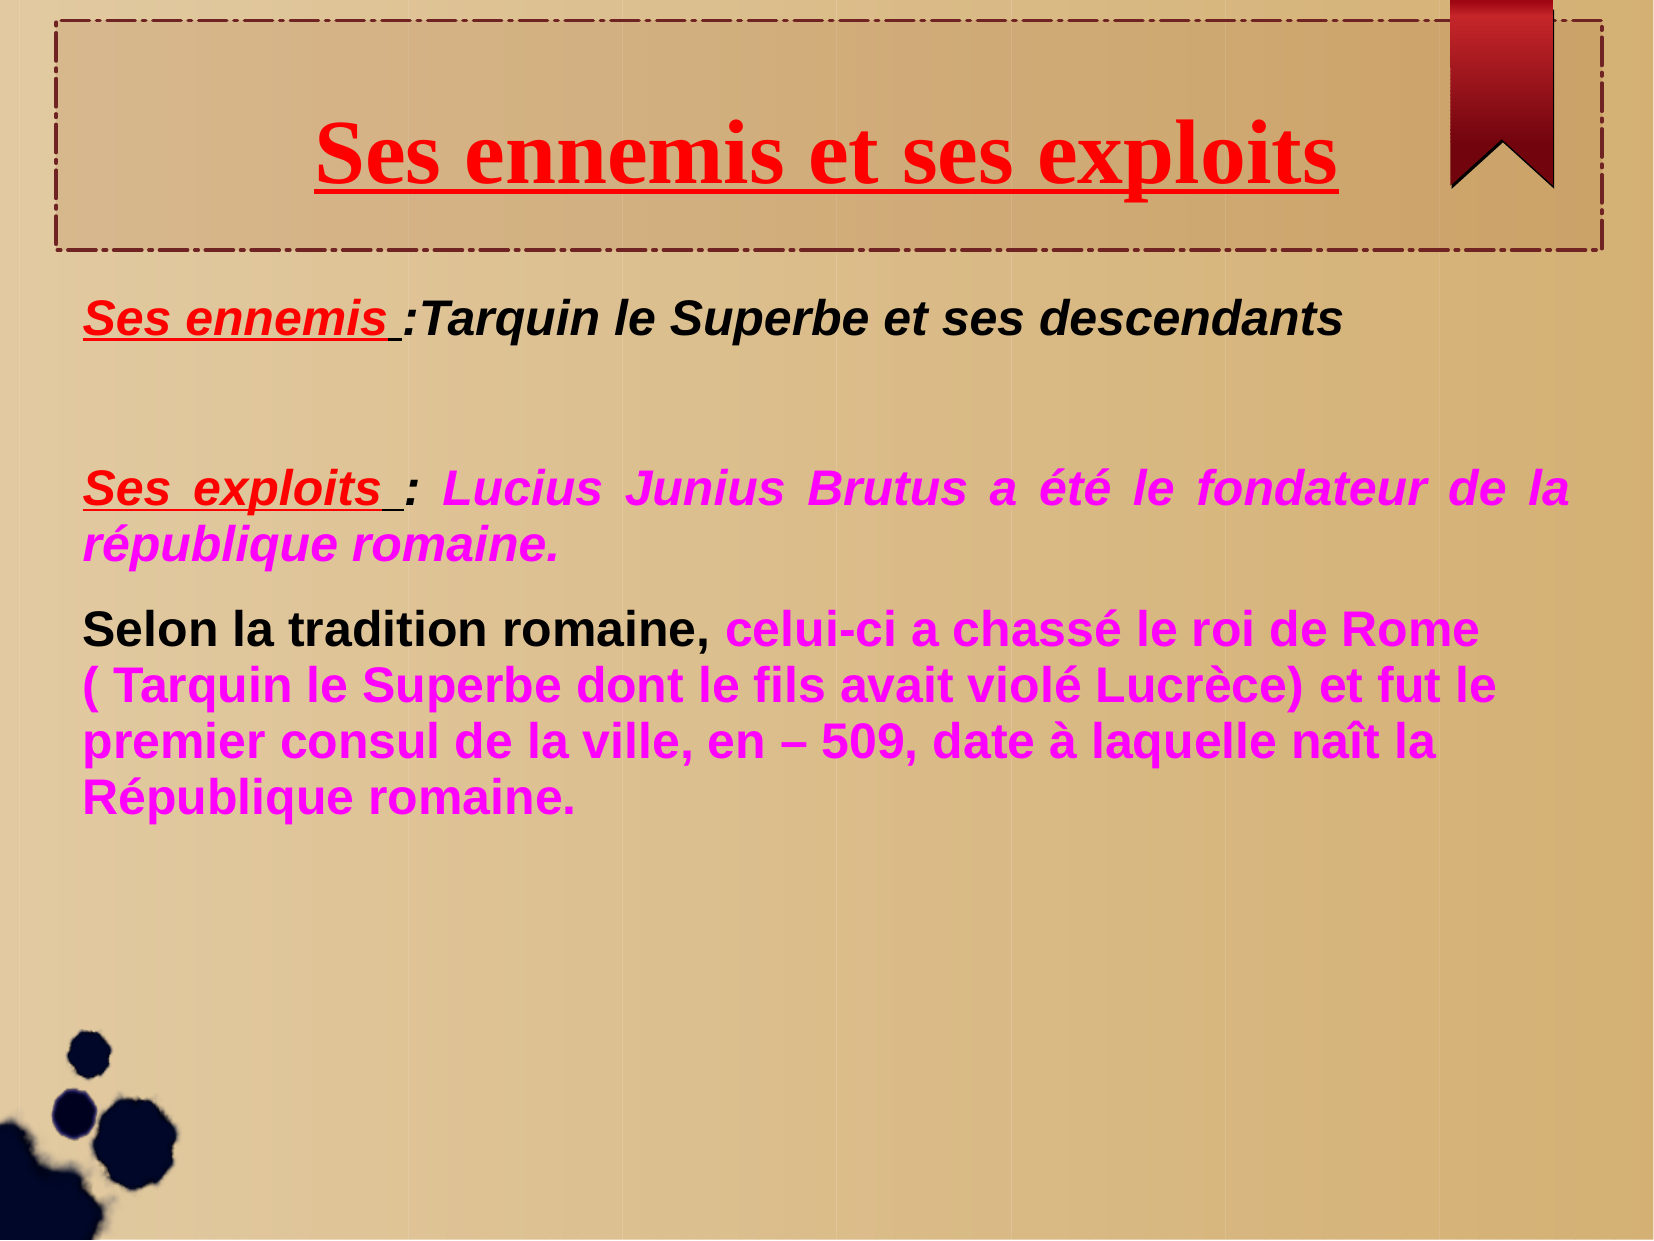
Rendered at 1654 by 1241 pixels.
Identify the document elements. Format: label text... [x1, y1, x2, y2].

title Ses ennemis et ses exploits [82, 49, 1571, 257]
list Ses ennemis :Tarquin le Superbe et ses descendants Ses exploits : Lucius Junius Brutus a été le fondateur de la république romaine. Selon la tradition romaine, celui-ci a chassé le roi de Rome ( Tarquin le Superbe dont le fils avait violé Lucrèce) et fut le premier consul de la ville, en – 509, date à laquelle naît la République romaine. [82, 290, 1571, 1109]
